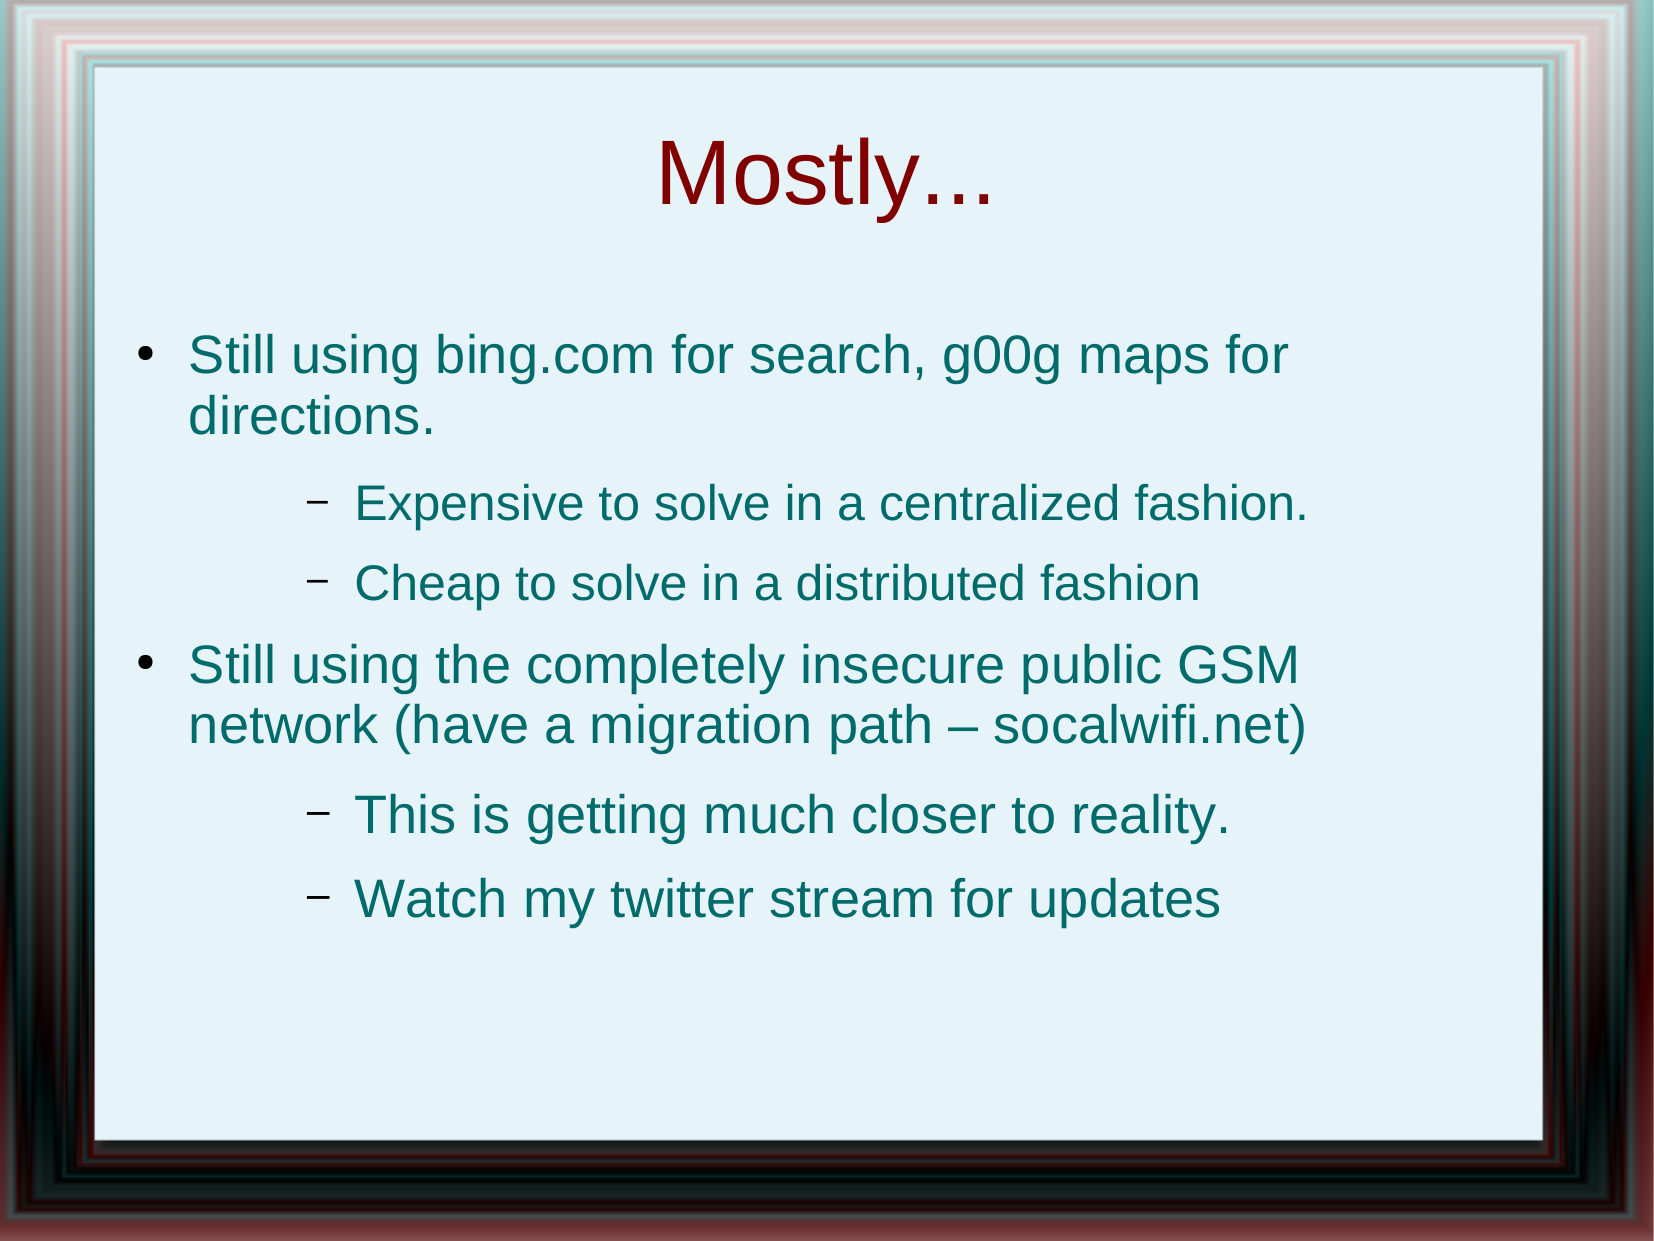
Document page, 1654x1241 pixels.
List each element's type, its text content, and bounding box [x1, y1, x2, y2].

picture [0, 0, 1654, 1241]
title Mostly... [118, 95, 1536, 250]
list Still using bing.com for search, g00g maps for directions. Expensive to solve in a centralized fashion. Cheap to solve in a distributed fashion Still using the completely insecure public GSM network (have a migration path – socalwifi.net) This is getting much closer to reality. Watch my twitter stream for updates [118, 324, 1506, 1129]
